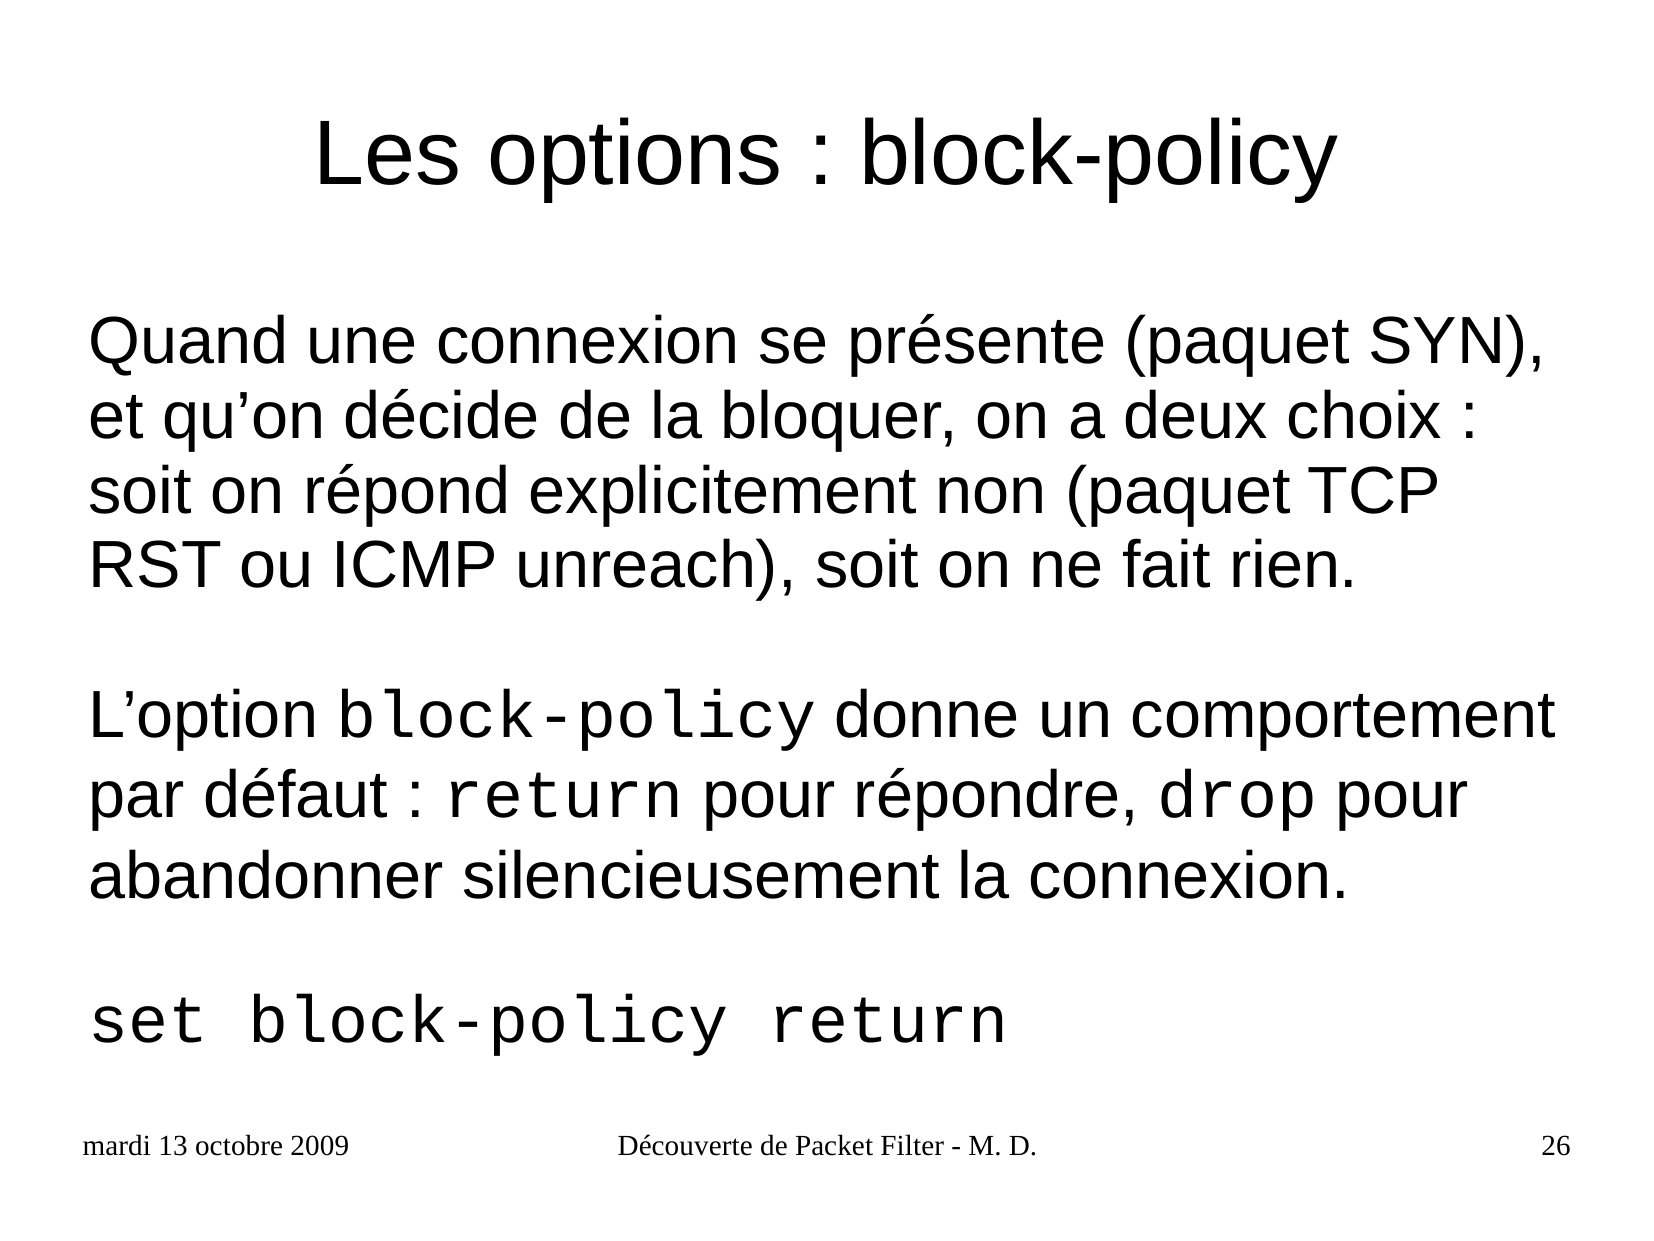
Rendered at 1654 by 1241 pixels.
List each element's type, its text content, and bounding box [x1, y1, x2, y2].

title Les options : block-policy [82, 49, 1571, 257]
subtitle Quand une connexion se présente (paquet SYN), et qu’on décide de la bloquer, on a deux choix : soit on répond explicitement non (paquet TCP RST ou ICMP unreach), soit on ne fait rien. L’option block-policy donne un comportement par défaut : return pour répondre, drop pour abandonner silencieusement la connexion. set block-policy return [88, 281, 1577, 1085]
